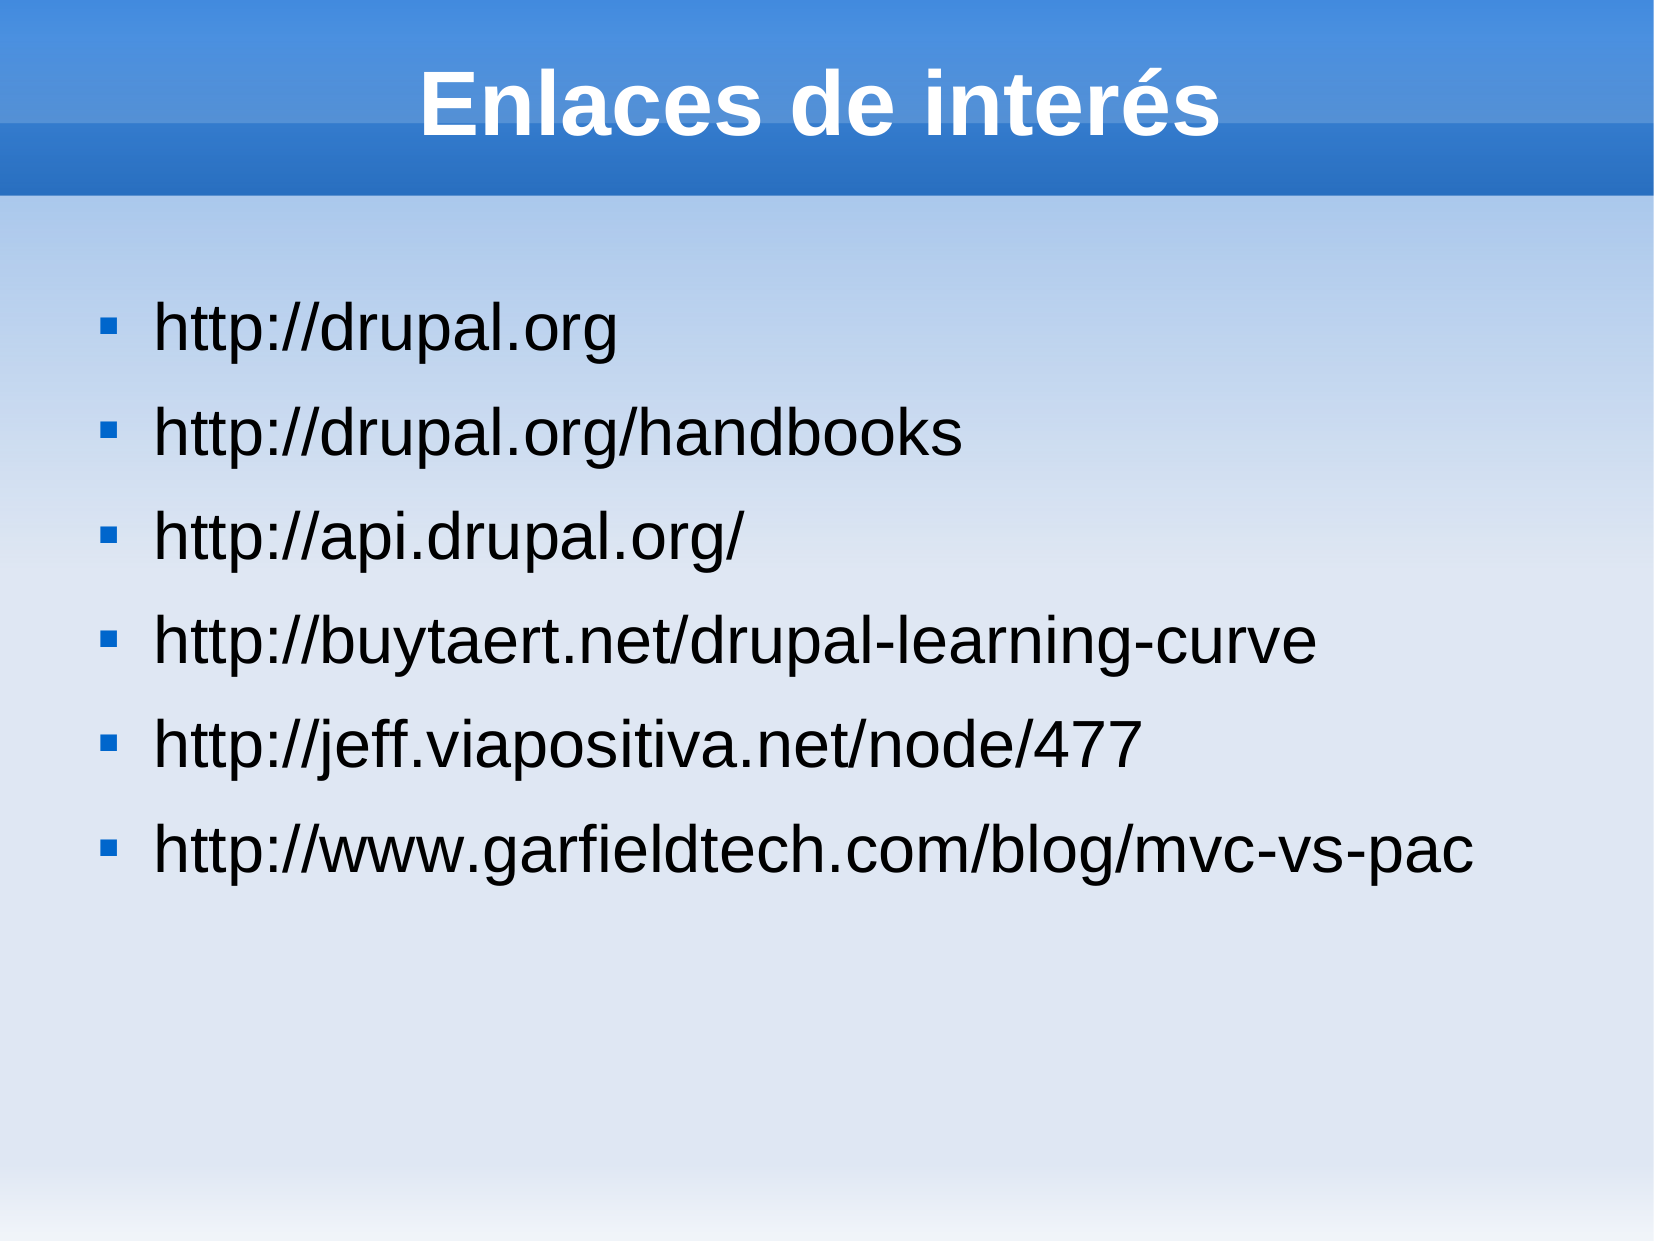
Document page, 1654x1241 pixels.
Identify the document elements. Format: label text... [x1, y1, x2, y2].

title Enlaces de interés [76, 0, 1565, 208]
picture [0, 0, 1654, 1241]
list http://drupal.org http://drupal.org/handbooks http://api.drupal.org/ http://buytaert.net/drupal-learning-curve http://jeff.viapositiva.net/node/477 http://www.garfieldtech.com/blog/mvc-vs-pac [82, 290, 1571, 1094]
